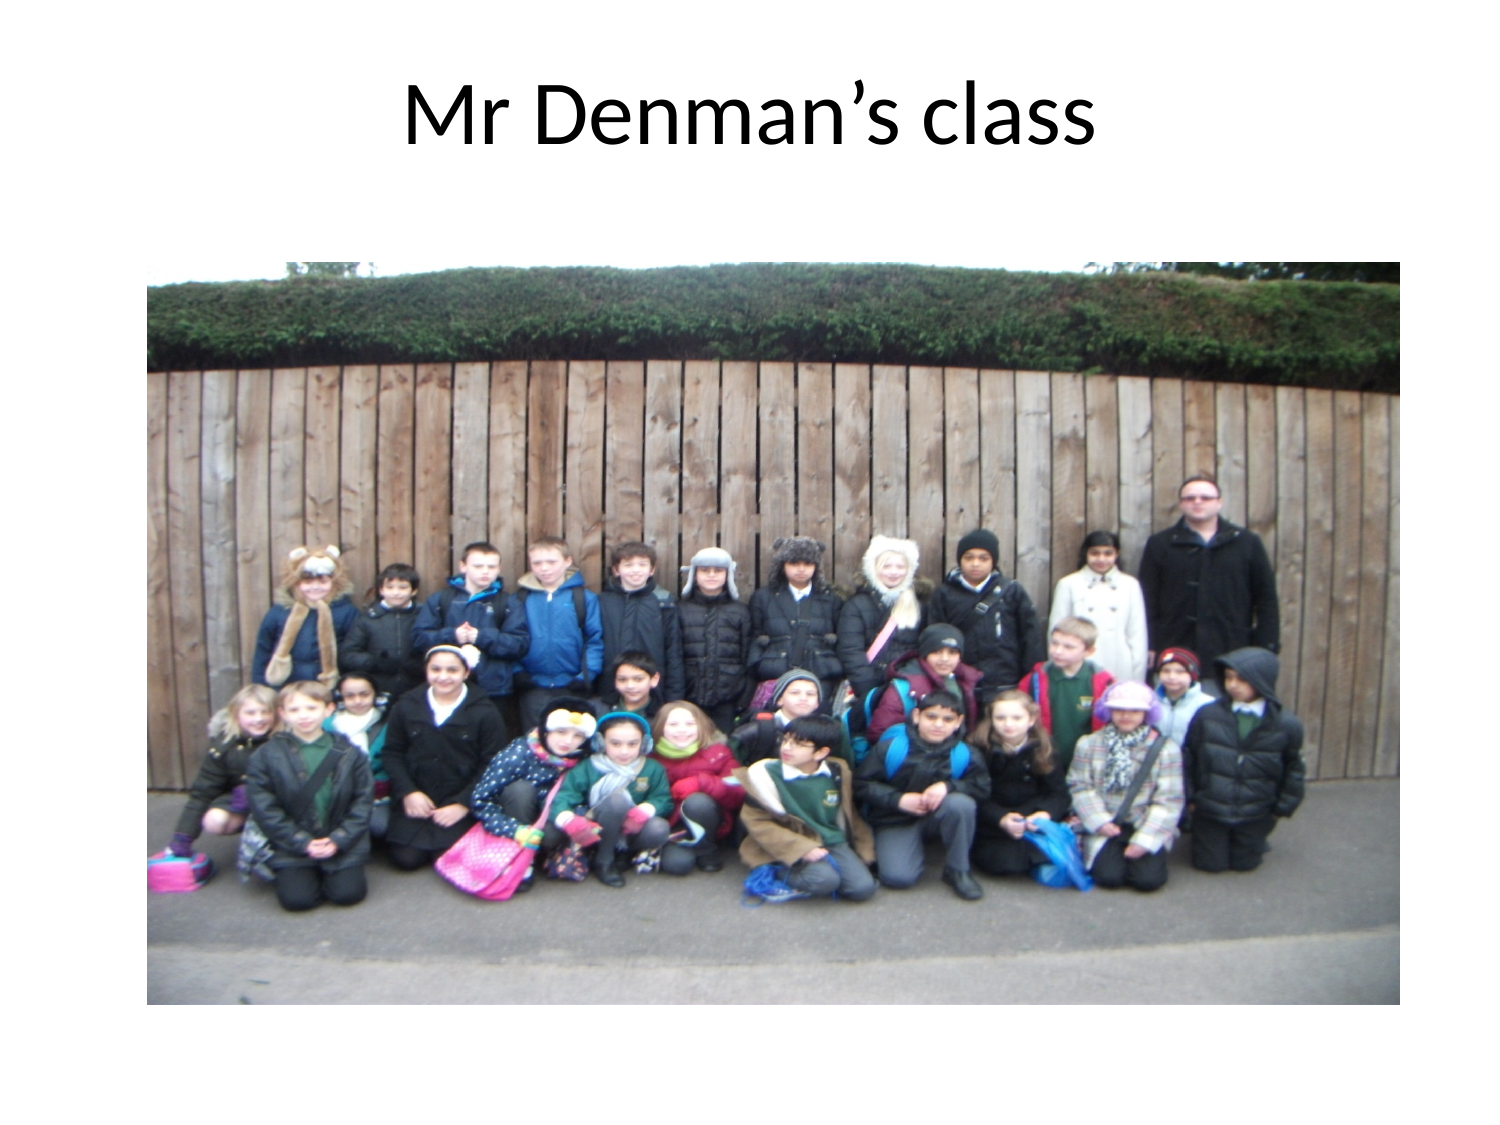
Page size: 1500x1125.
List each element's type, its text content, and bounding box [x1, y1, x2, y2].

picture [147, 262, 1400, 1005]
title Mr Denman’s class [75, 45, 1425, 233]
